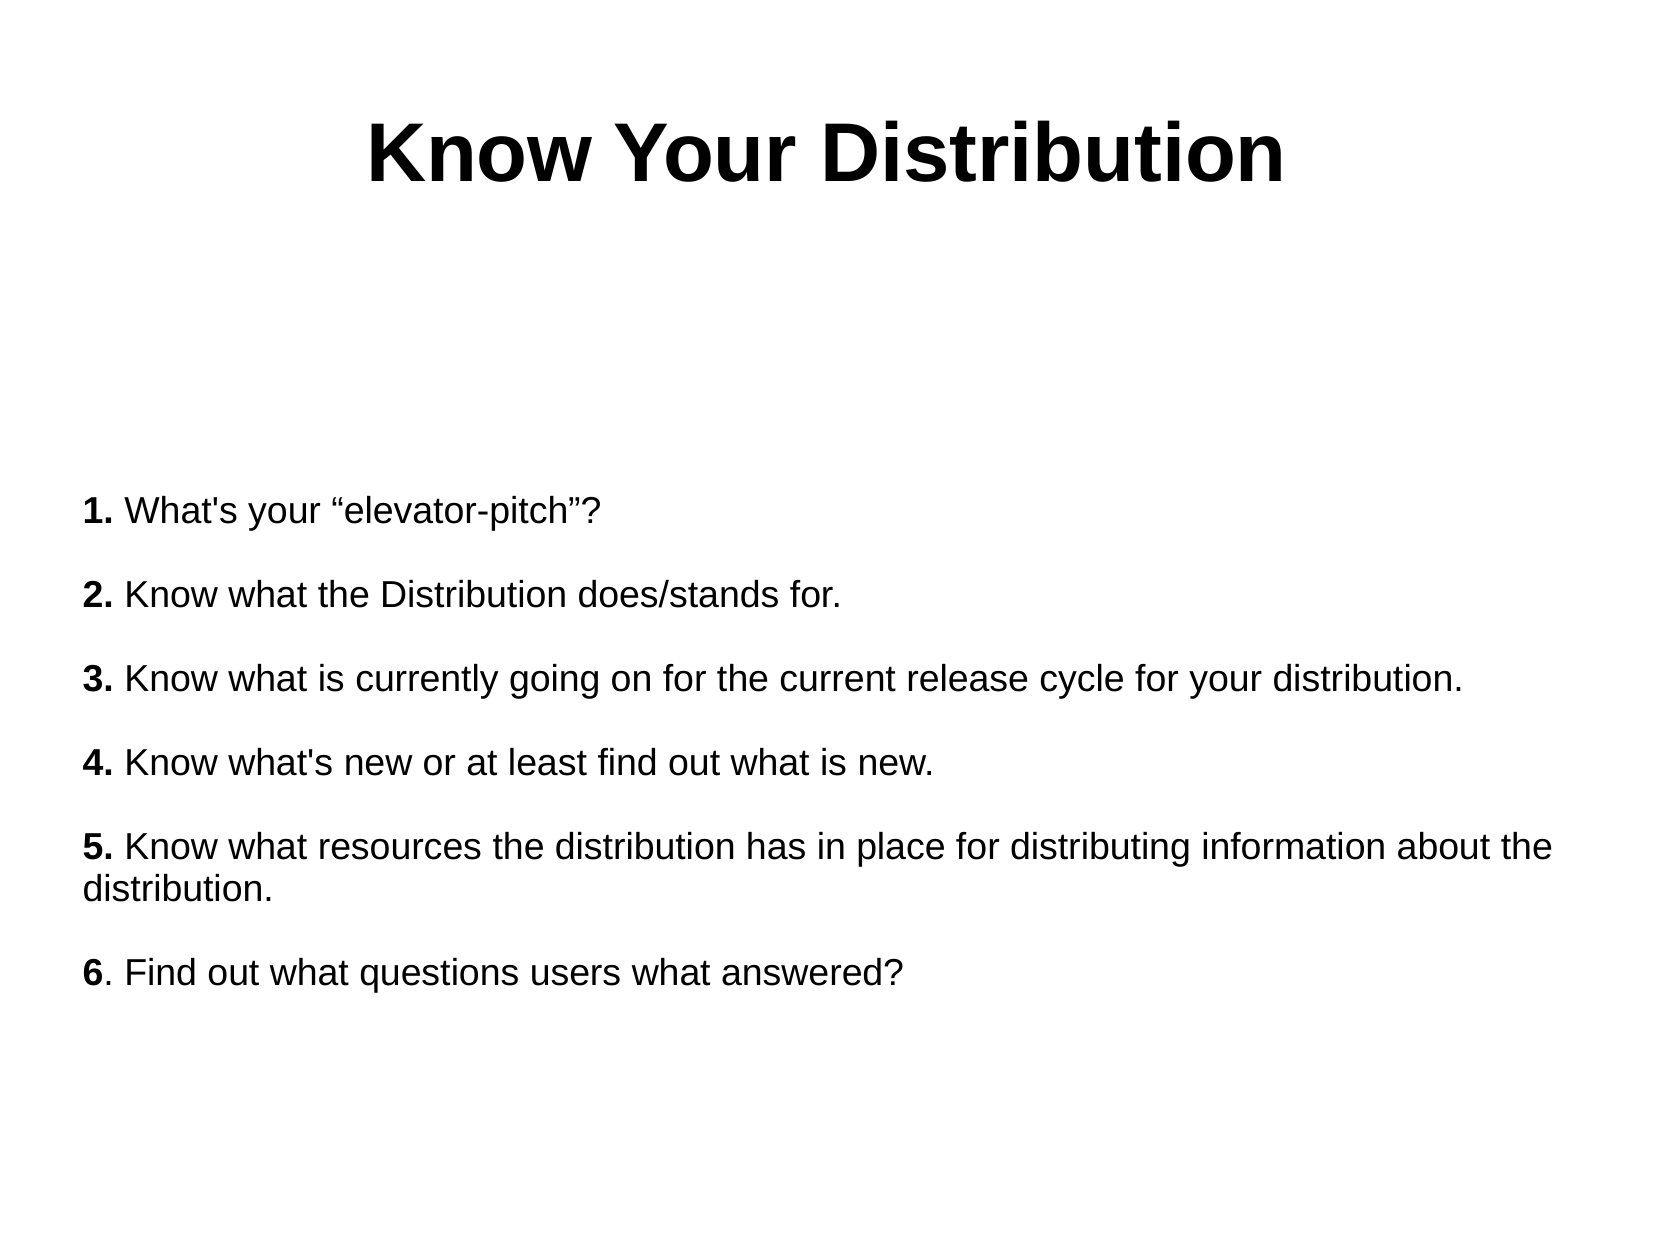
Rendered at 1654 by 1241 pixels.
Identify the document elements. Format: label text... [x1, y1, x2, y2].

subtitle 1. What's your “elevator-pitch”? 2. Know what the Distribution does/stands for. 3. Know what is currently going on for the current release cycle for your distribution. 4. Know what's new or at least find out what is new. 5. Know what resources the distribution has in place for distributing information about the distribution. 6. Find out what questions users what answered? [82, 290, 1571, 1109]
title Know Your Distribution [82, 56, 1571, 250]
